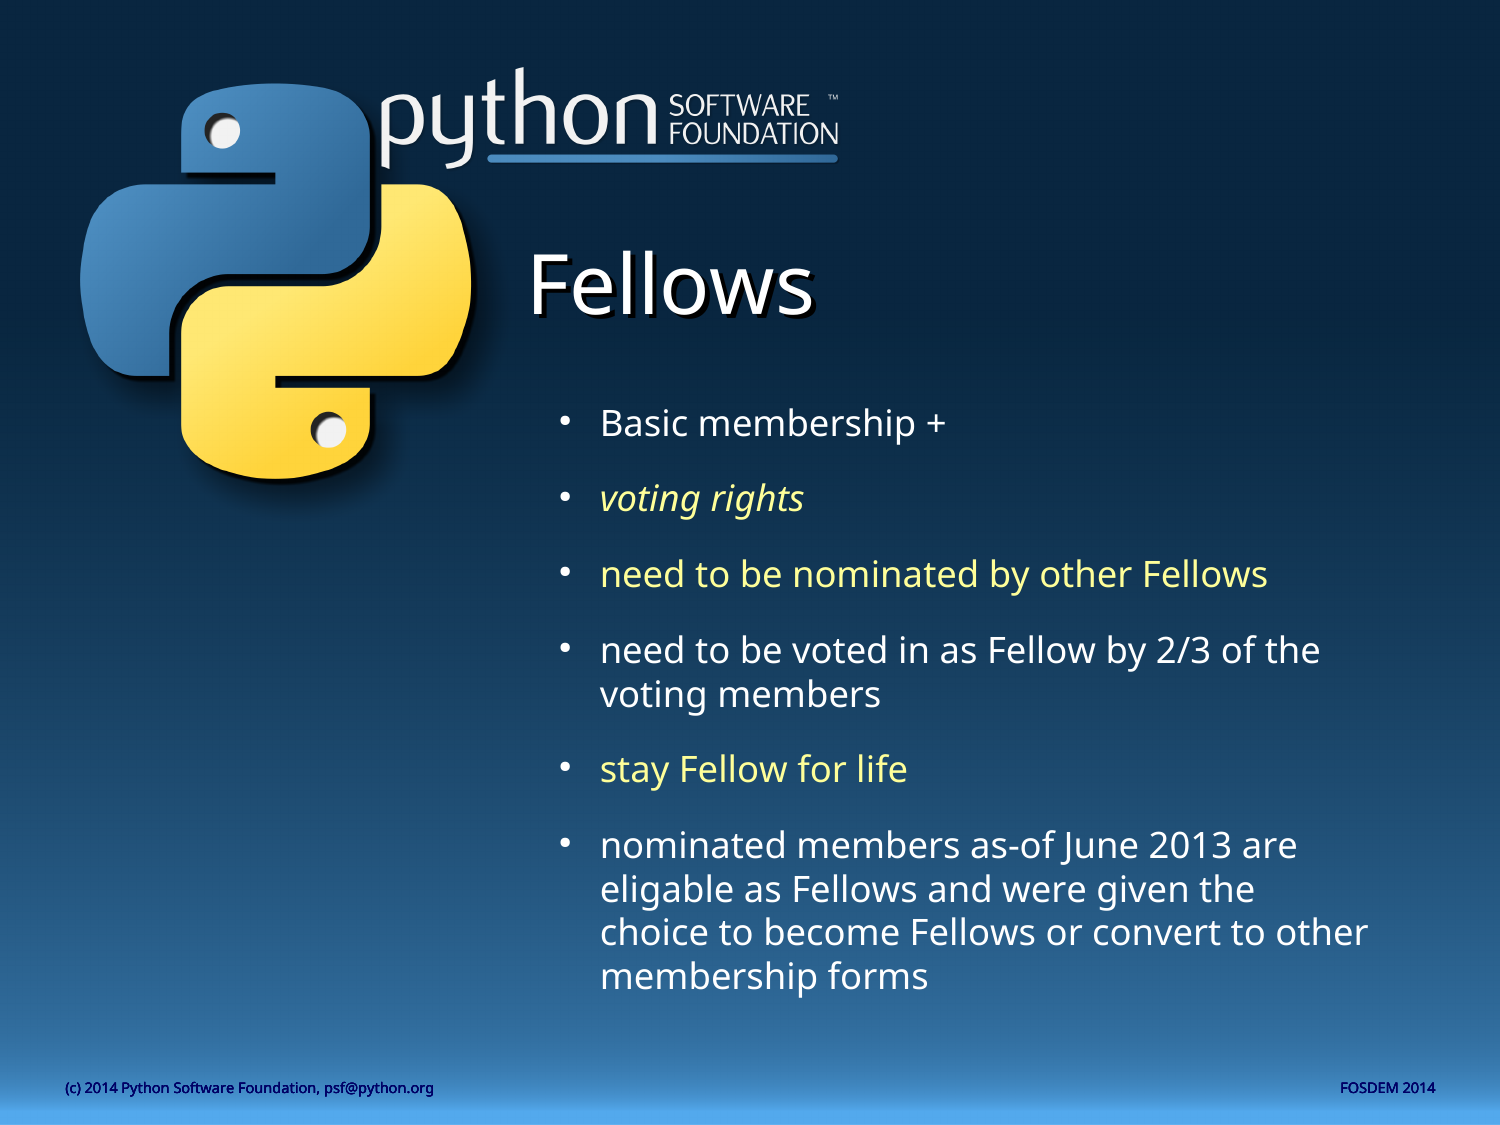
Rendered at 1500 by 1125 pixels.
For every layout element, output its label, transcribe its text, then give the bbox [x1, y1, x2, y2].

text_box (c) 2014 Python Software Foundation, psf@python.org FOSDEM 2014 [65, 1078, 1436, 1099]
picture [0, 0, 1500, 1125]
title Fellows [512, 185, 1388, 377]
list Basic membership + voting rights need to be nominated by other Fellows need to be voted in as Fellow by 2/3 of the voting members stay Fellow for life nominated members as-of June 2013 are eligable as Fellows and were given the choice to become Fellows or convert to other membership forms [544, 392, 1388, 1006]
